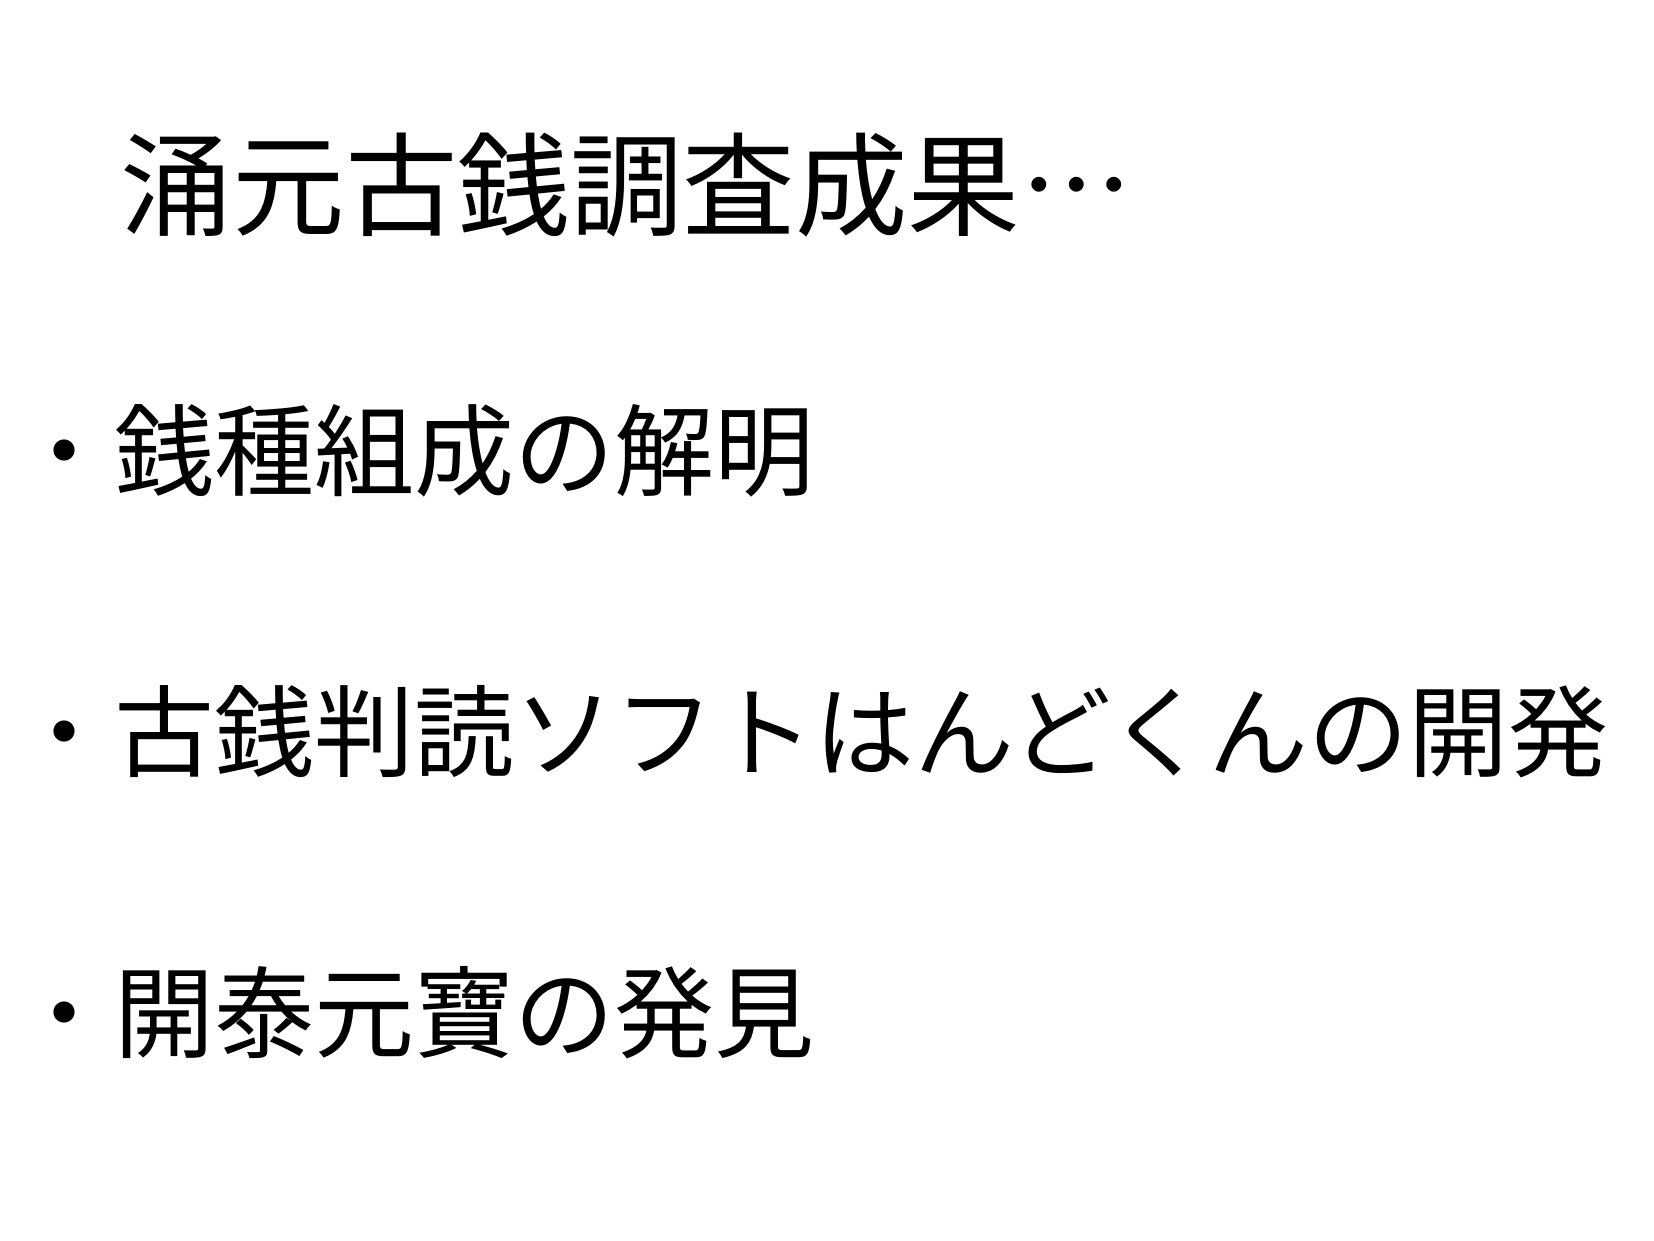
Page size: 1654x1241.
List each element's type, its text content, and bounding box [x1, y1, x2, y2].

text_box ・銭種組成の解明 ・古銭判読ソフトはんどくんの開発 ・開泰元寶の発見 ・化学調査による制銭鐚銭の判別 [0, 364, 1630, 1132]
text_box 涌元古銭調査成果… [105, 107, 1228, 258]
